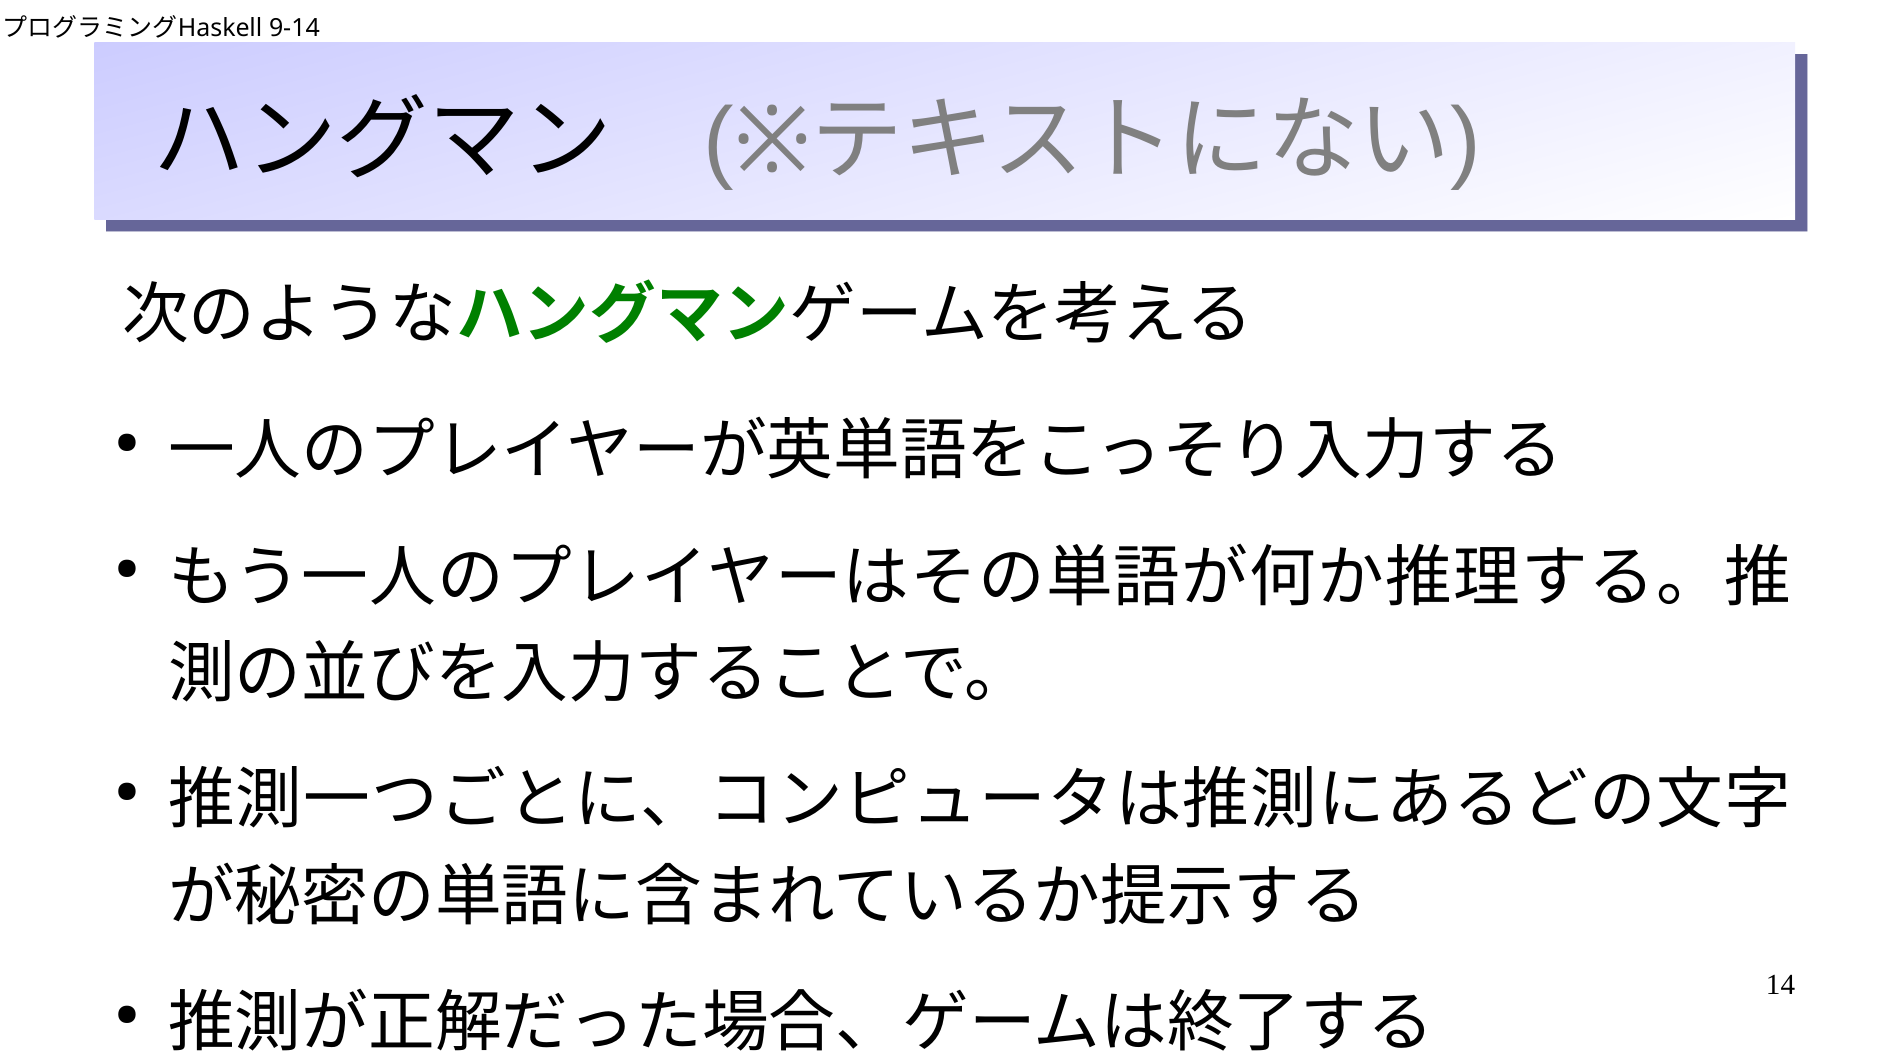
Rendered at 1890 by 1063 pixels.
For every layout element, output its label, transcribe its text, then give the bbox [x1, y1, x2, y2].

text_box 次のようなハングマンゲームを考える [107, 252, 1763, 336]
list 一人のプレイヤーが英単語をこっそり入力する もう一人のプレイヤーはその単語が何か推理する。推測の並びを入力することで。 推測一つごとに、コンピュータは推測にあるどの文字が秘密の単語に含まれているか提示する 推測が正解だった場合、ゲームは終了する [94, 393, 1796, 889]
title ハングマン (※テキストにない) [94, 42, 1796, 220]
